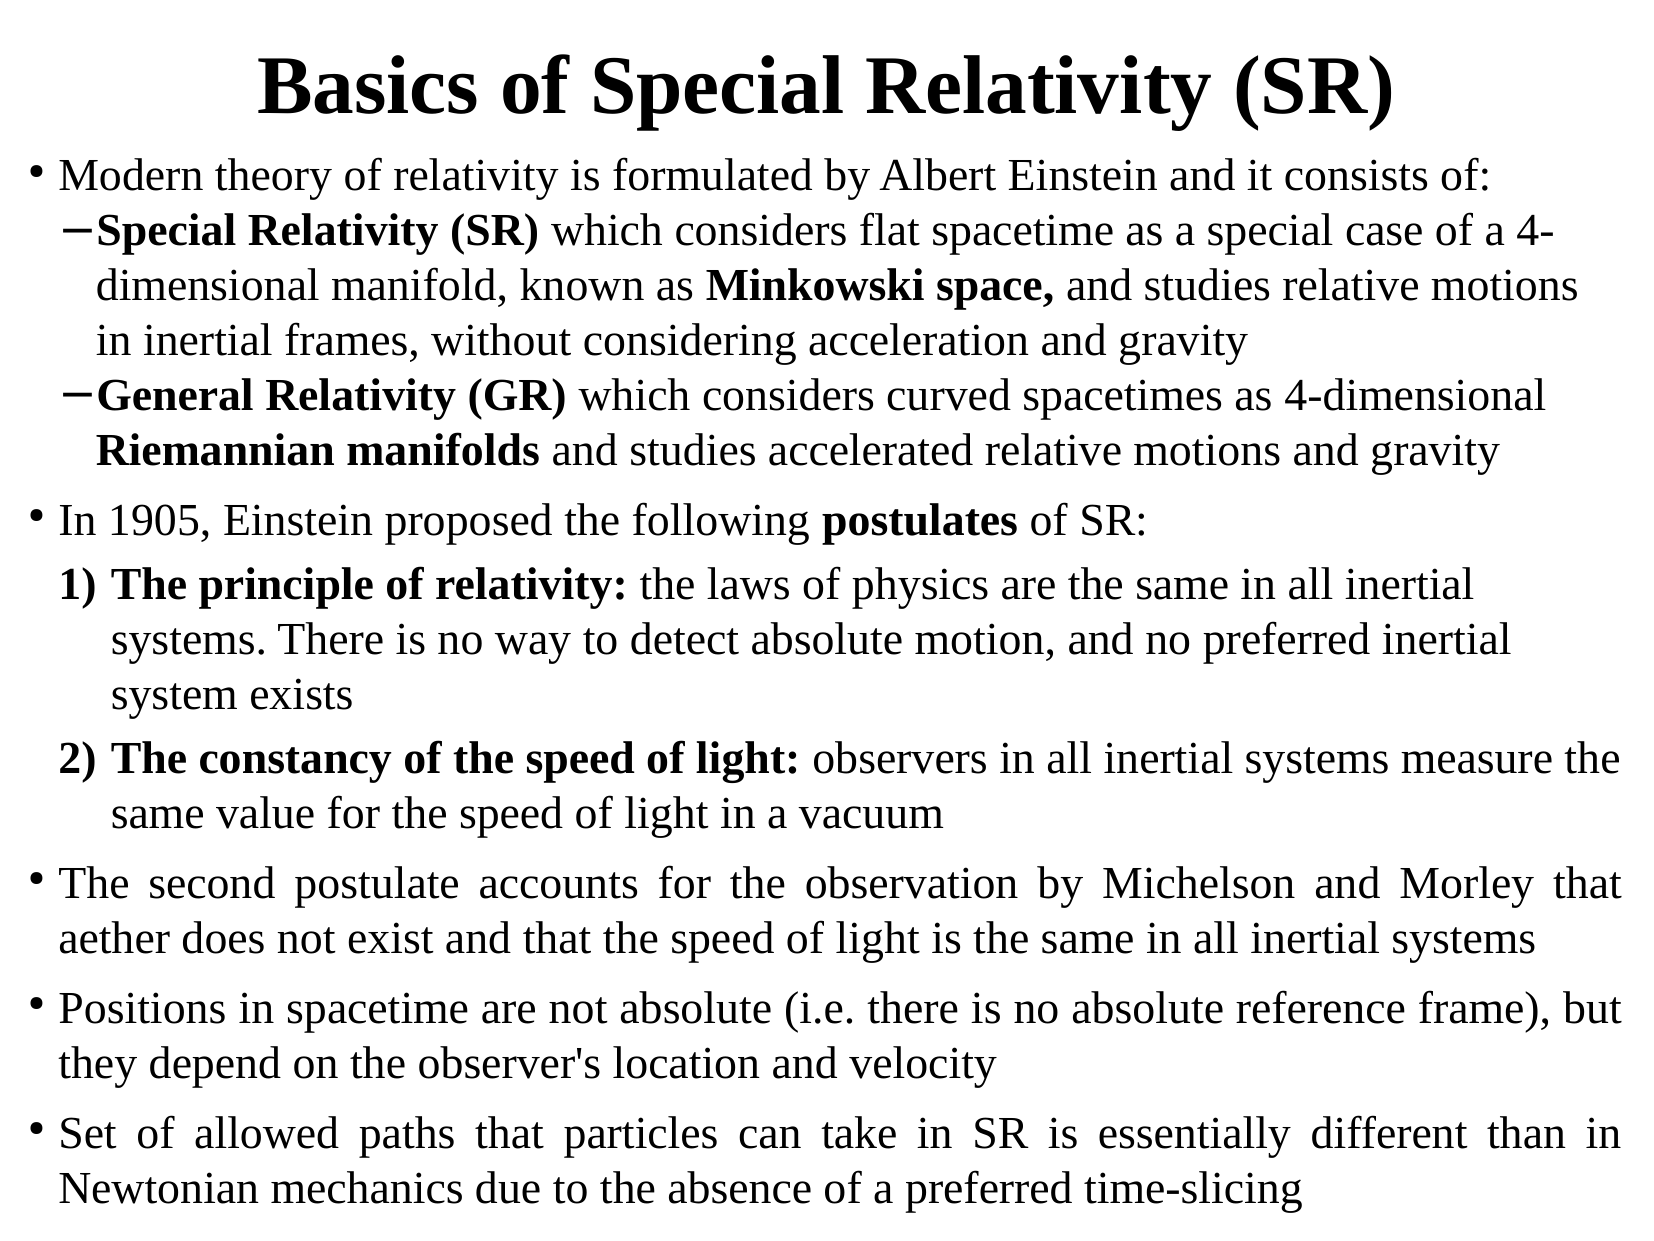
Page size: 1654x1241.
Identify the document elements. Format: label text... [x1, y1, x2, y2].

title Basics of Special Relativity (SR) [27, 28, 1626, 132]
list Modern theory of relativity is formulated by Albert Einstein and it consists of: Special Relativity (SR) which considers flat spacetime as a special case of a 4-dimensional manifold, known as Minkowski space, and studies relative motions in inertial frames, without considering acceleration and gravity General Relativity (GR) which considers curved spacetimes as 4-dimensional Riemannian manifolds and studies accelerated relative motions and gravity In 1905, Einstein proposed the following postulates of SR: The principle of relativity: the laws of physics are the same in all inertial systems. There is no way to detect absolute motion, and no preferred inertial system exists The constancy of the speed of light: observers in all inertial systems measure the same value for the speed of light in a vacuum The second postulate accounts for the observation by Michelson and Morley that aether does not exist and that the speed of light is the same in all inertial systems Positions in spacetime are not absolute (i.e. there is no absolute reference frame), but they depend on the observer's location and velocity Set of allowed paths that particles can take in SR is essentially different than in Newtonian mechanics due to the absence of a preferred time-slicing [28, 144, 1624, 1213]
